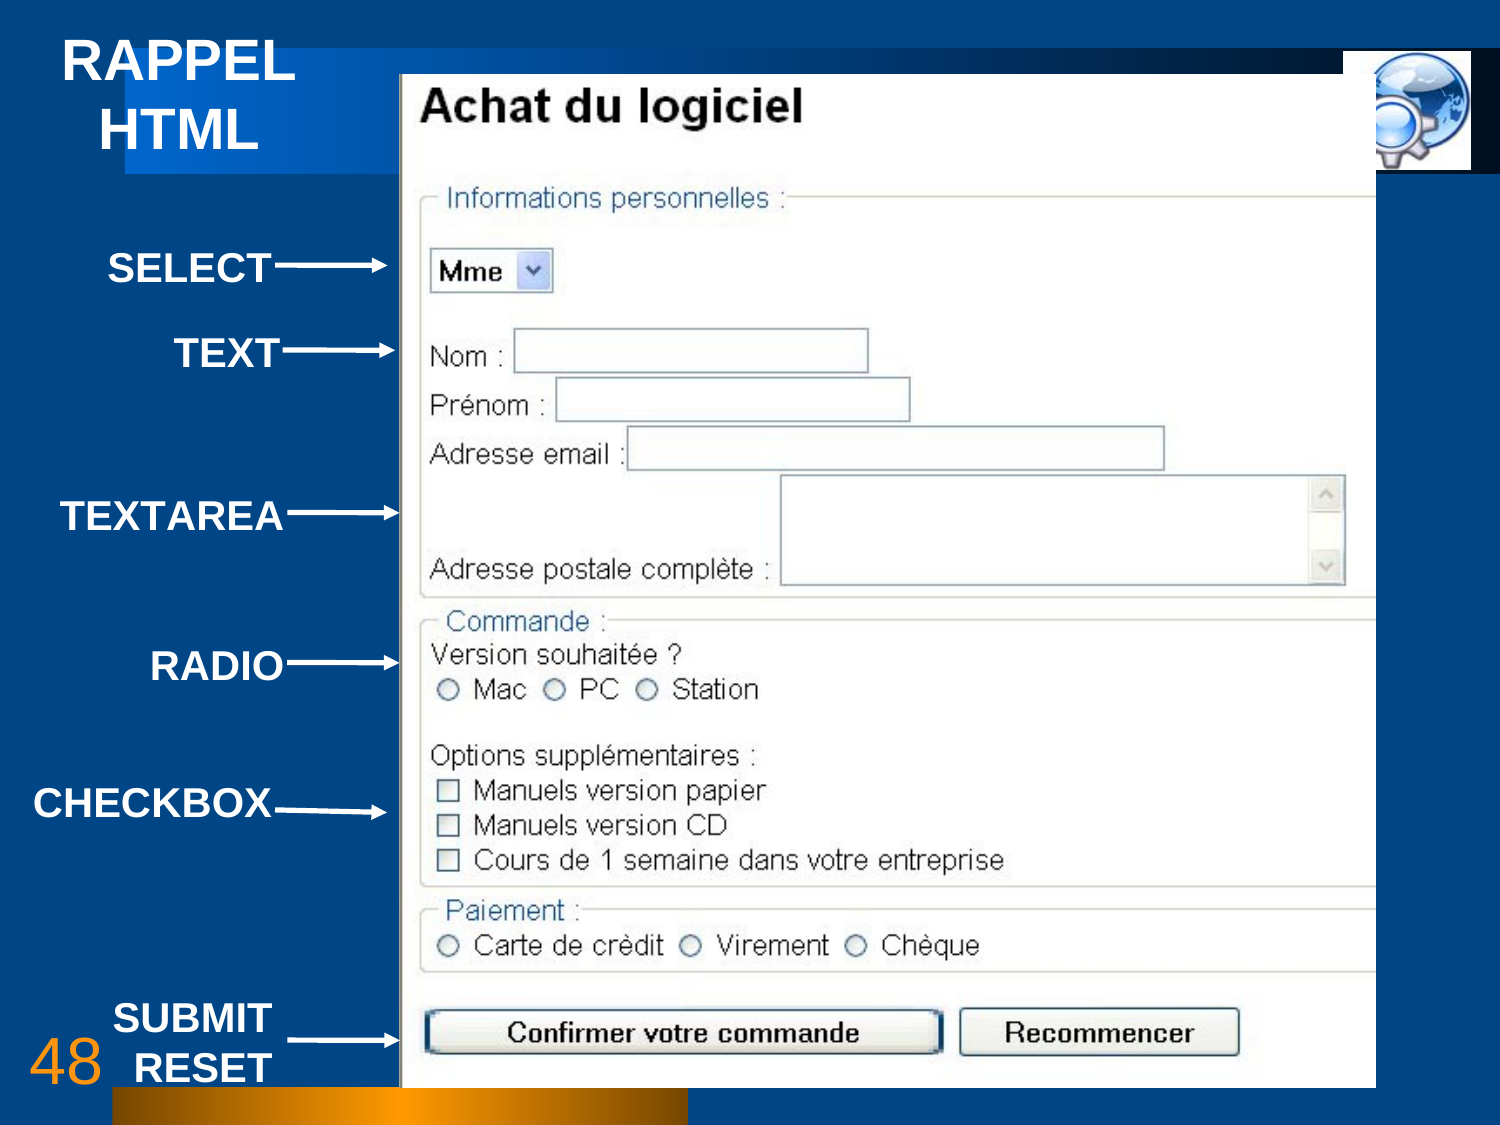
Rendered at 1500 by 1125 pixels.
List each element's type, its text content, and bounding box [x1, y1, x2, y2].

picture [399, 51, 1471, 1088]
text_box RADIO [134, 634, 300, 700]
text_box TEXT [158, 322, 295, 388]
text_box TEXTAREA [44, 484, 300, 550]
text_box RAPPEL HTML [45, 19, 313, 175]
text_box SELECT [92, 237, 288, 303]
text_box SUBMIT RESET [97, 987, 288, 1103]
text_box CHECKBOX [17, 772, 287, 838]
